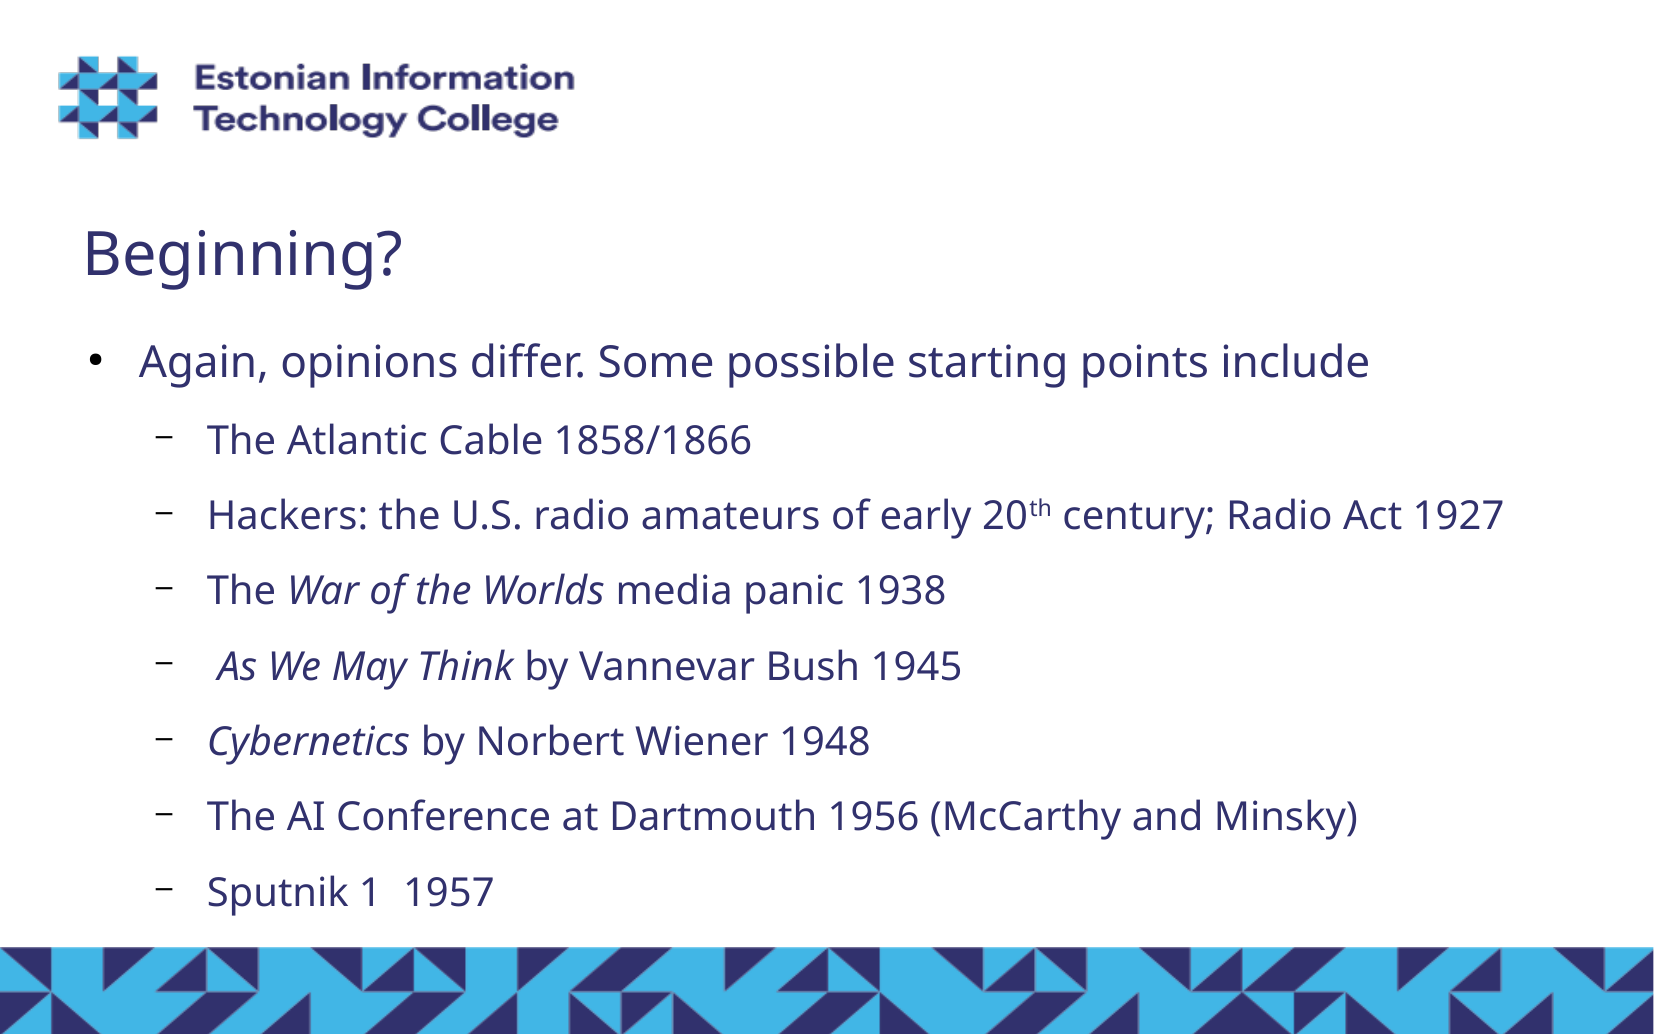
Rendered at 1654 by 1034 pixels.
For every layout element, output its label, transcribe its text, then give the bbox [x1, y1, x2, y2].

list Again, opinions differ. Some possible starting points include The Atlantic Cable 1858/1866 Hackers: the U.S. radio amateurs of early 20th century; Radio Act 1927 The War of the Worlds media panic 1938 As We May Think by Vannevar Bush 1945 Cybernetics by Norbert Wiener 1948 The AI Conference at Dartmouth 1956 (McCarthy and Minsky) Sputnik 1 1957 [70, 330, 1619, 922]
title Beginning? [82, 165, 1644, 338]
